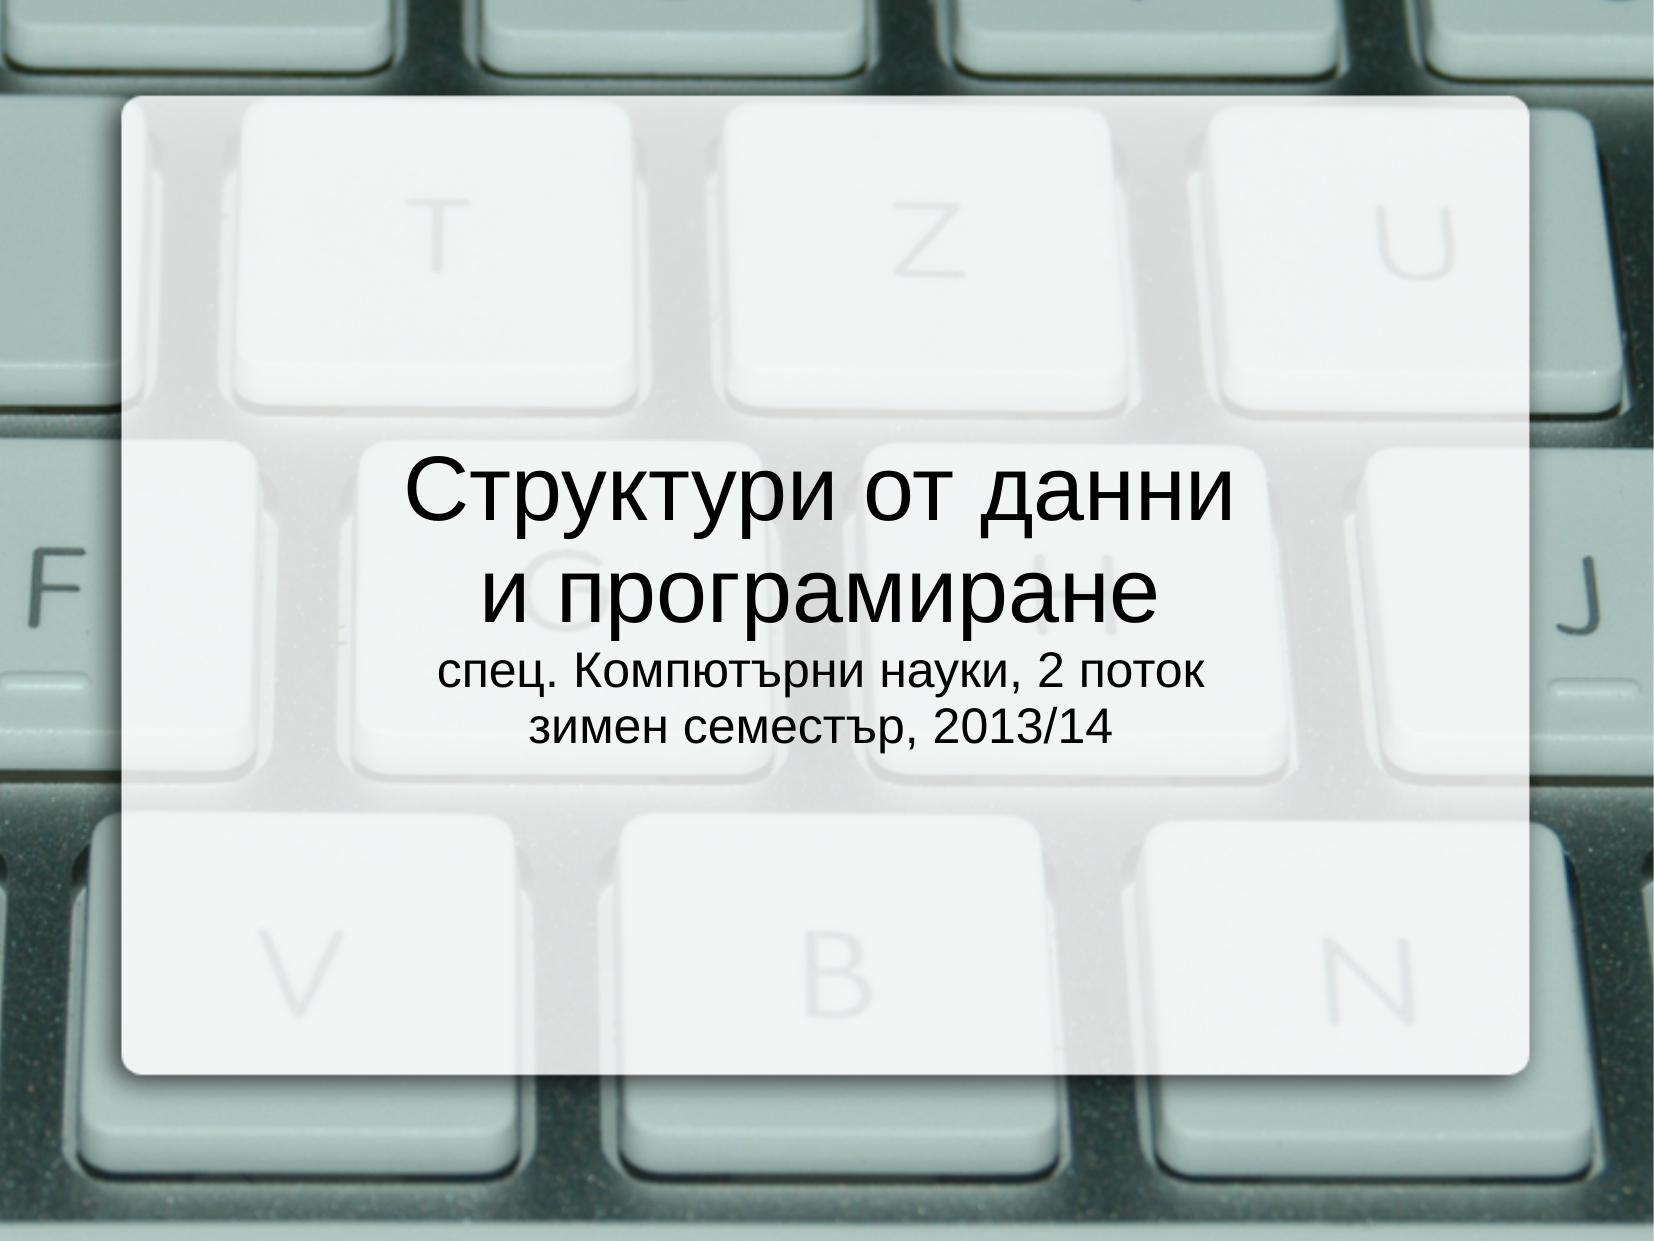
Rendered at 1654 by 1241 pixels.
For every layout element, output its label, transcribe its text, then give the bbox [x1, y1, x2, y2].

picture [0, 0, 1654, 1241]
subtitle Структури от данни и програмиране спец. Компютърни науки, 2 поток зимен семестър, 2013/14 [135, 117, 1506, 1074]
